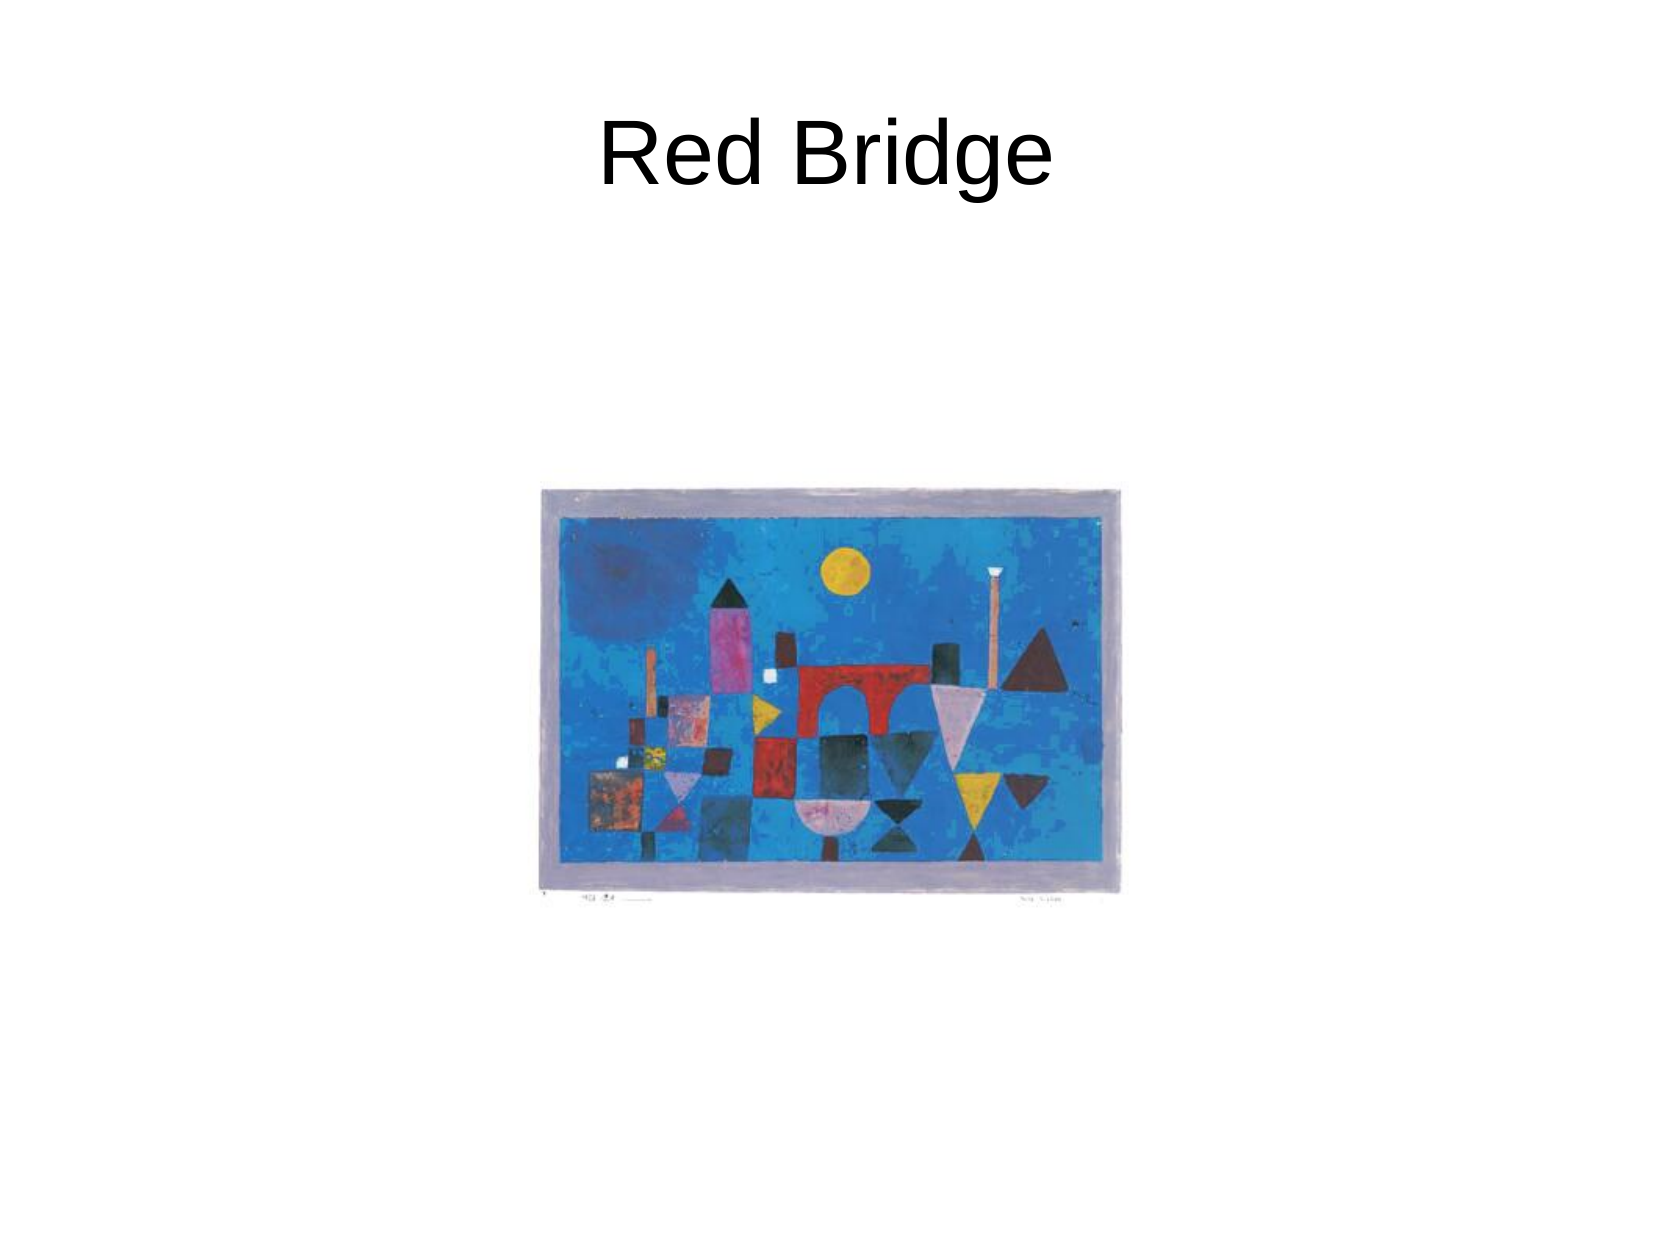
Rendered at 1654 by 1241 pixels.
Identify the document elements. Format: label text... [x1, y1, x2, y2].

title Red Bridge [82, 49, 1571, 257]
text_box [82, 257, 1571, 1102]
picture [478, 444, 1182, 945]
